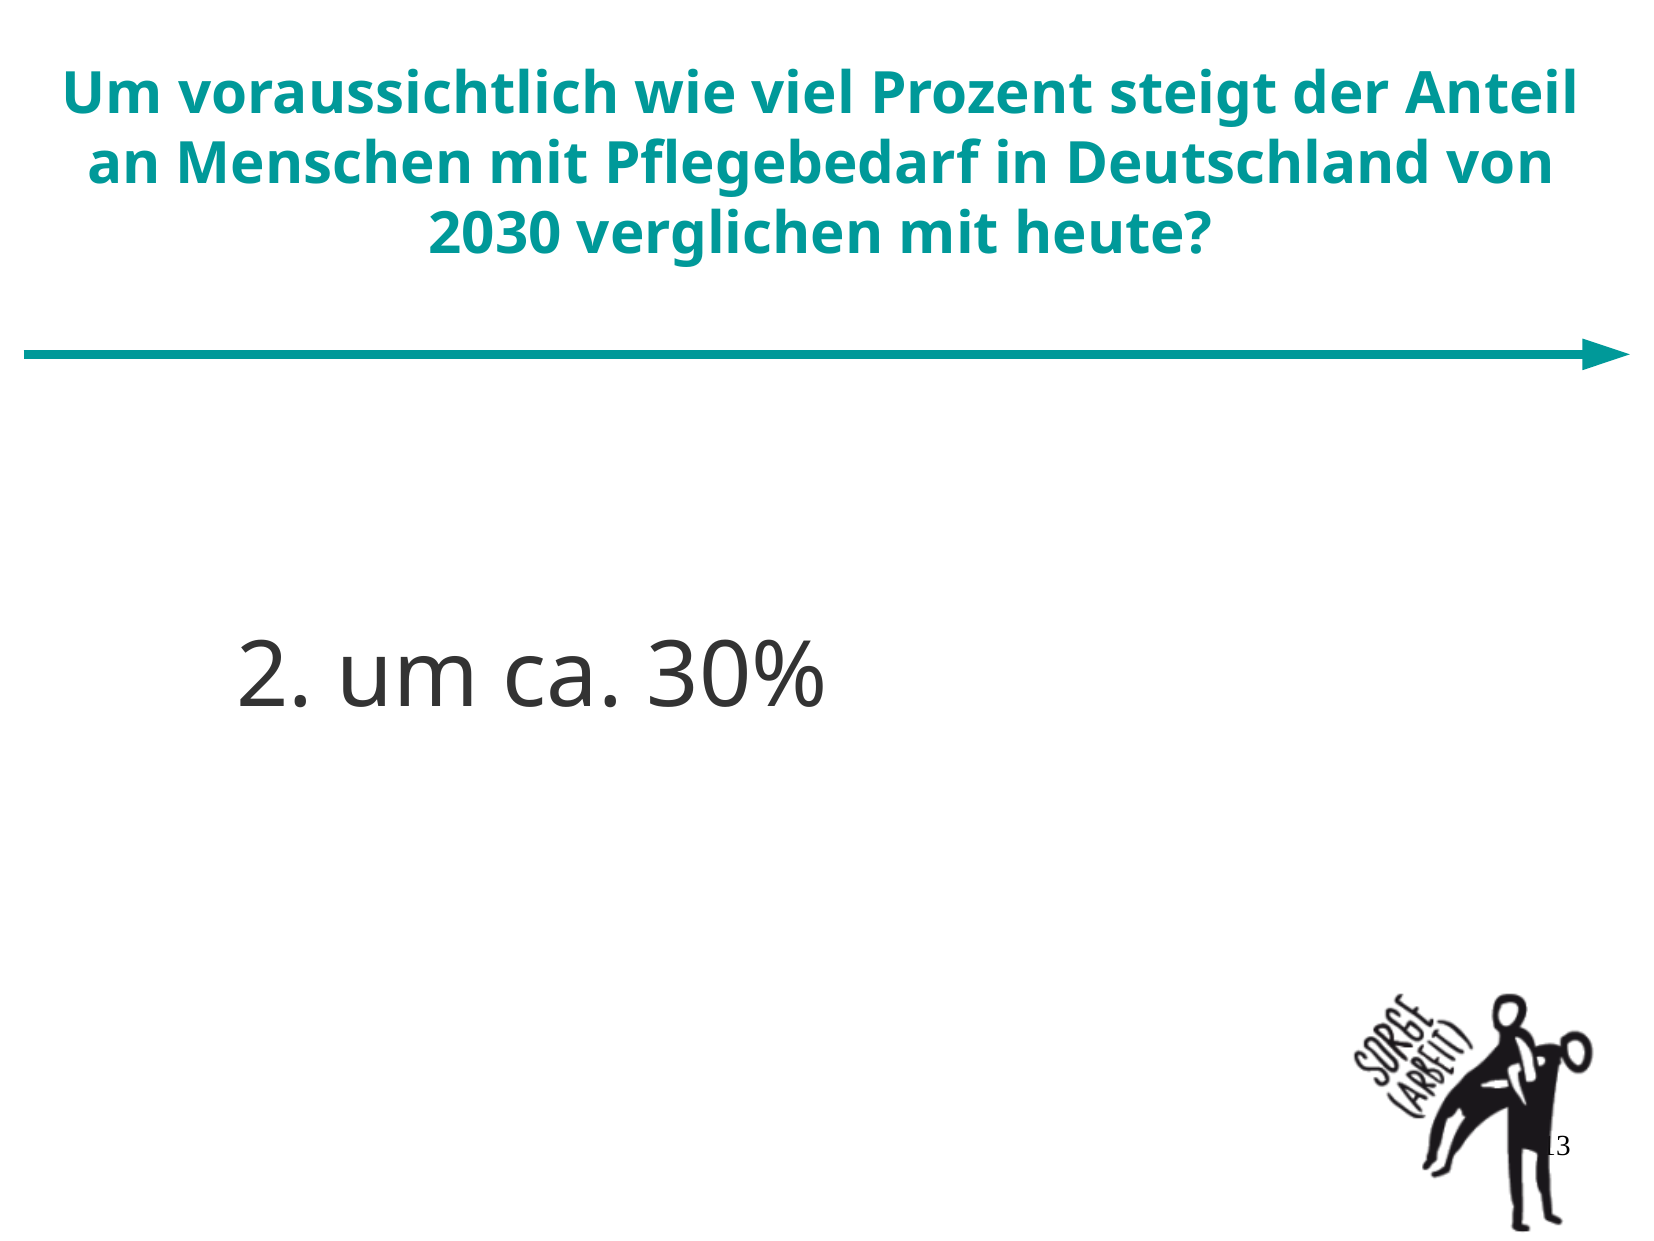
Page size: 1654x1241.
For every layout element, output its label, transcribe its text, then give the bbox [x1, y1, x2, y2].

picture [1281, 925, 1654, 1241]
list 2. um ca. 30% [236, 614, 1052, 945]
title Um voraussichtlich wie viel Prozent steigt der Anteil an Menschen mit Pflegebedarf in Deutschland von 2030 verglichen mit heute? [35, 7, 1607, 308]
